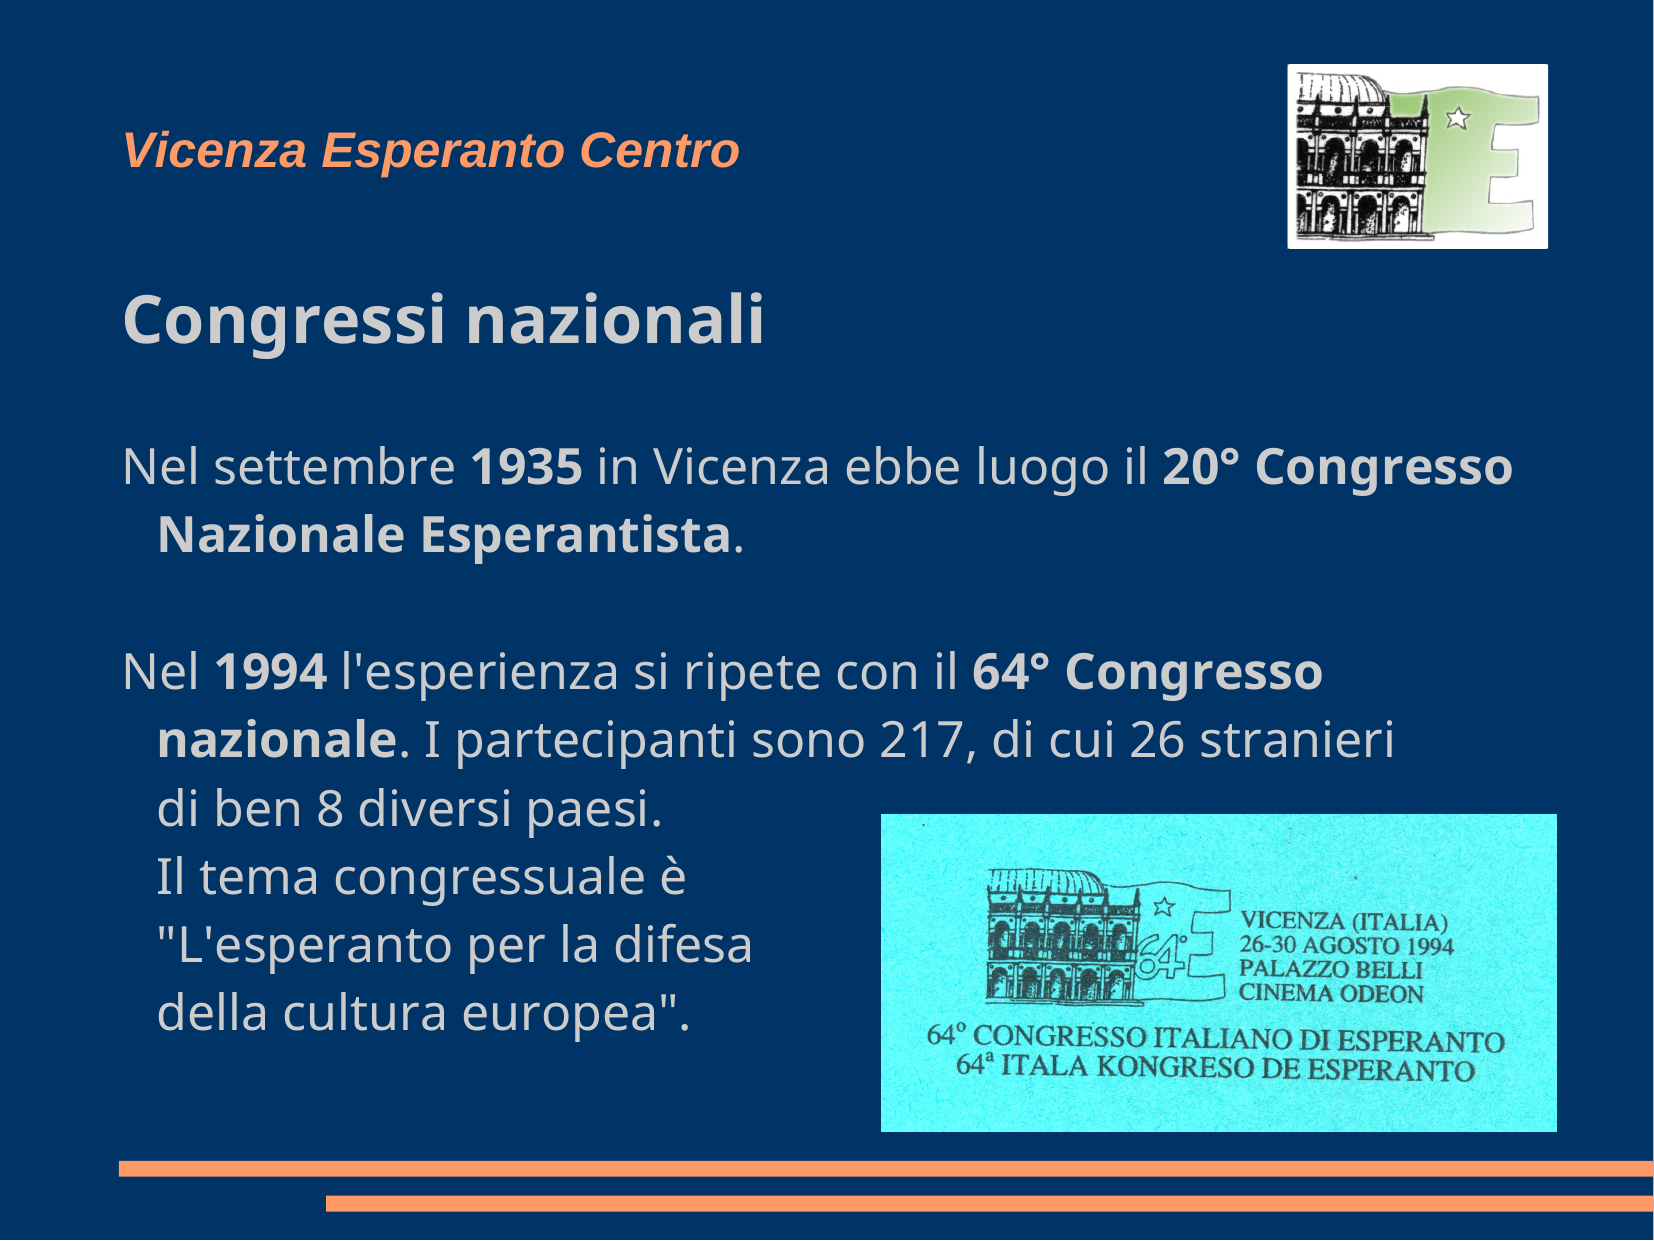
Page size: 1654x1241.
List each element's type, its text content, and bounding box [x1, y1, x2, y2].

title Vicenza Esperanto Centro [121, 46, 1534, 254]
picture [1287, 64, 1549, 249]
picture [881, 814, 1557, 1132]
subtitle Congressi nazionali Nel settembre 1935 in Vicenza ebbe luogo il 20° Congresso Nazionale Esperantista. Nel 1994 l'esperienza si ripete con il 64° Congresso nazionale. I partecipanti sono 217, di cui 26 stranieri di ben 8 diversi paesi. Il tema congressuale è "L'esperanto per la difesa della cultura europea". [121, 311, 1561, 1143]
